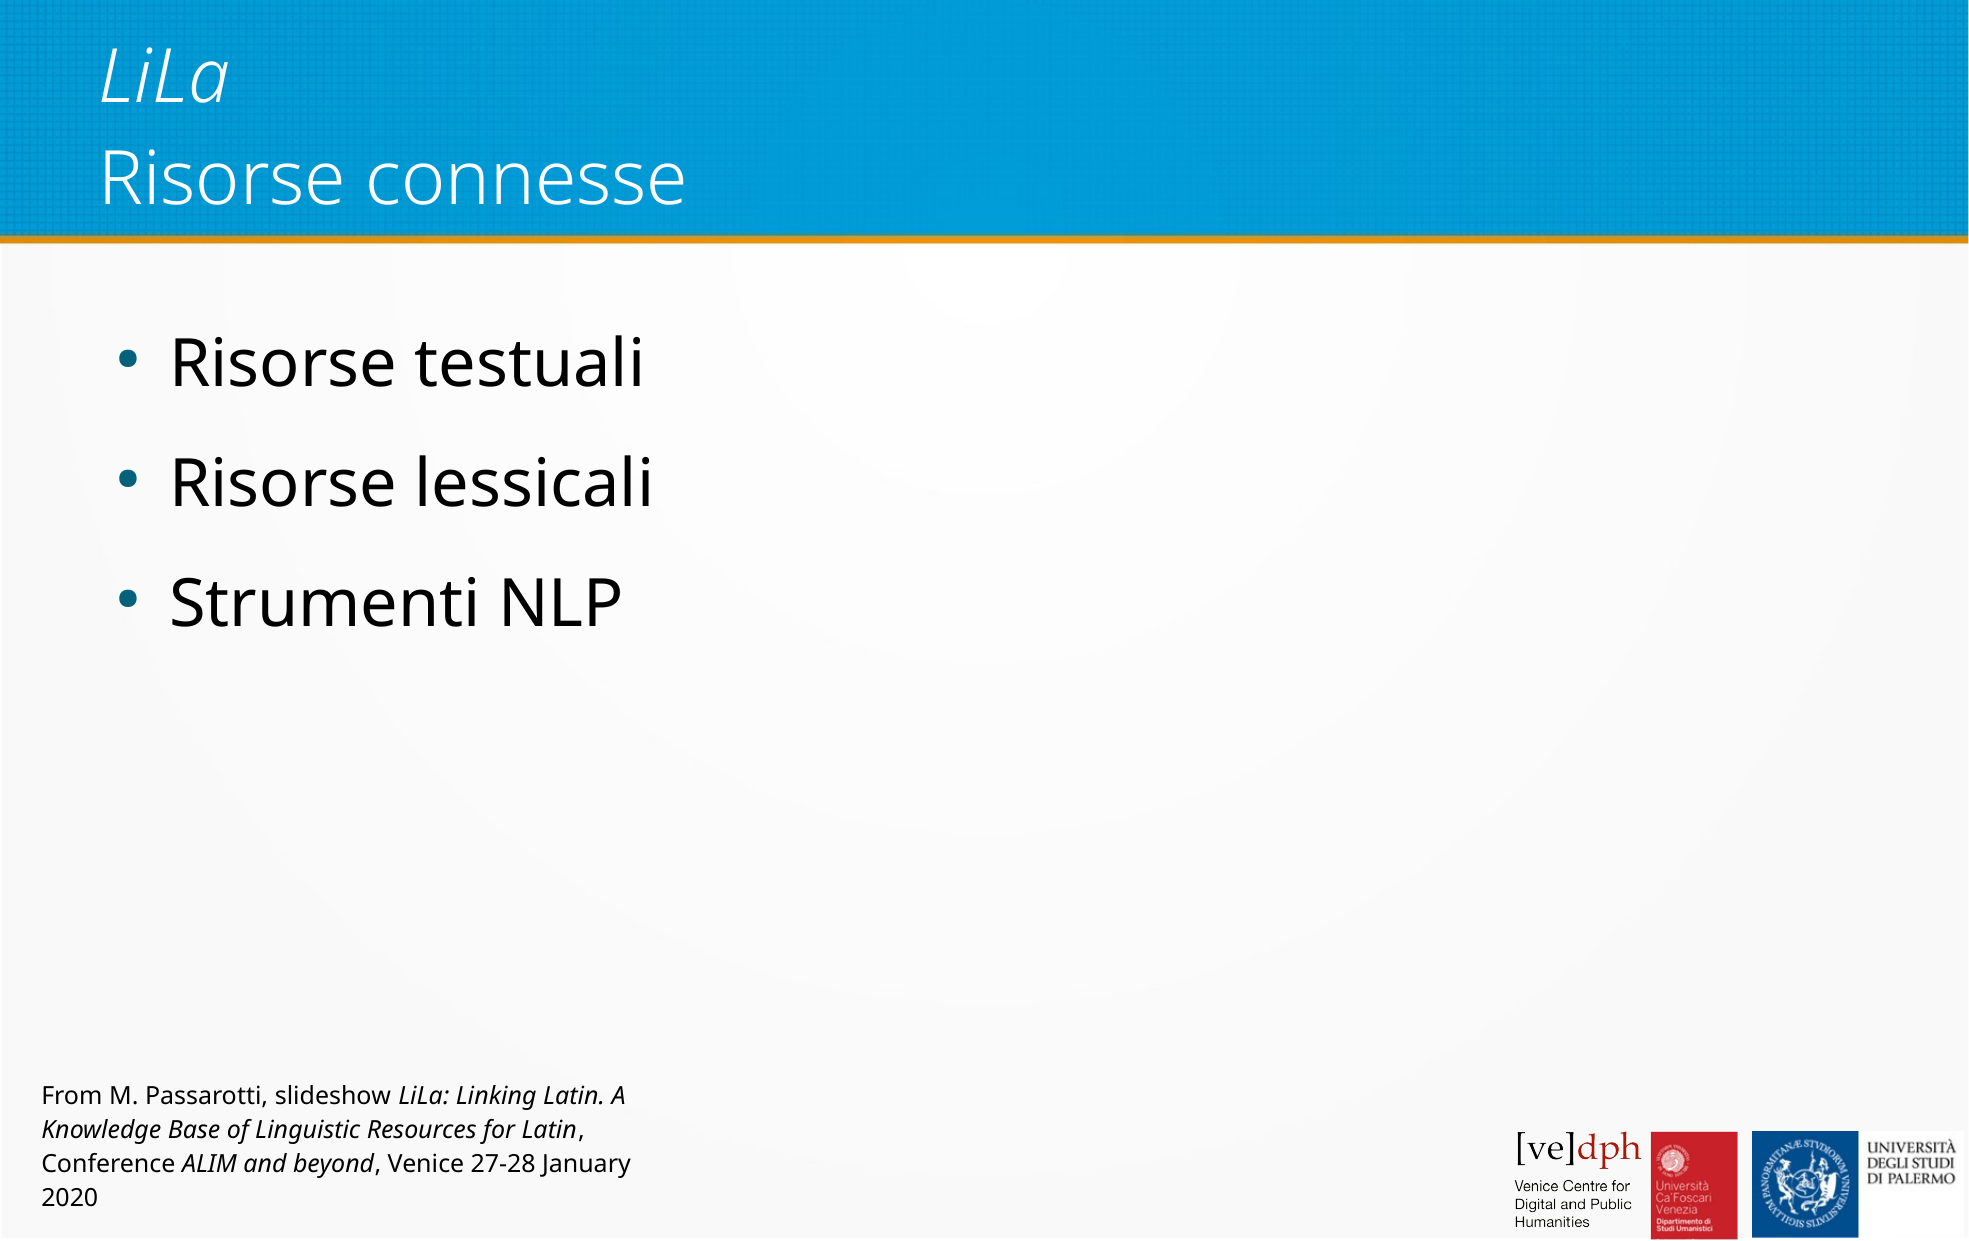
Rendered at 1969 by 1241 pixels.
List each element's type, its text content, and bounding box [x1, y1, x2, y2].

text_box From M. Passarotti, slideshow LiLa: Linking Latin. A Knowledge Base of Linguistic Resources for Latin, Conference ALIM and beyond, Venice 27-28 January 2020 [35, 1081, 662, 1211]
title LiLa Risorse connesse [98, 19, 1870, 227]
list Risorse testuali Risorse lessicali Strumenti NLP [98, 315, 1861, 1081]
picture [0, 233, 1969, 1241]
